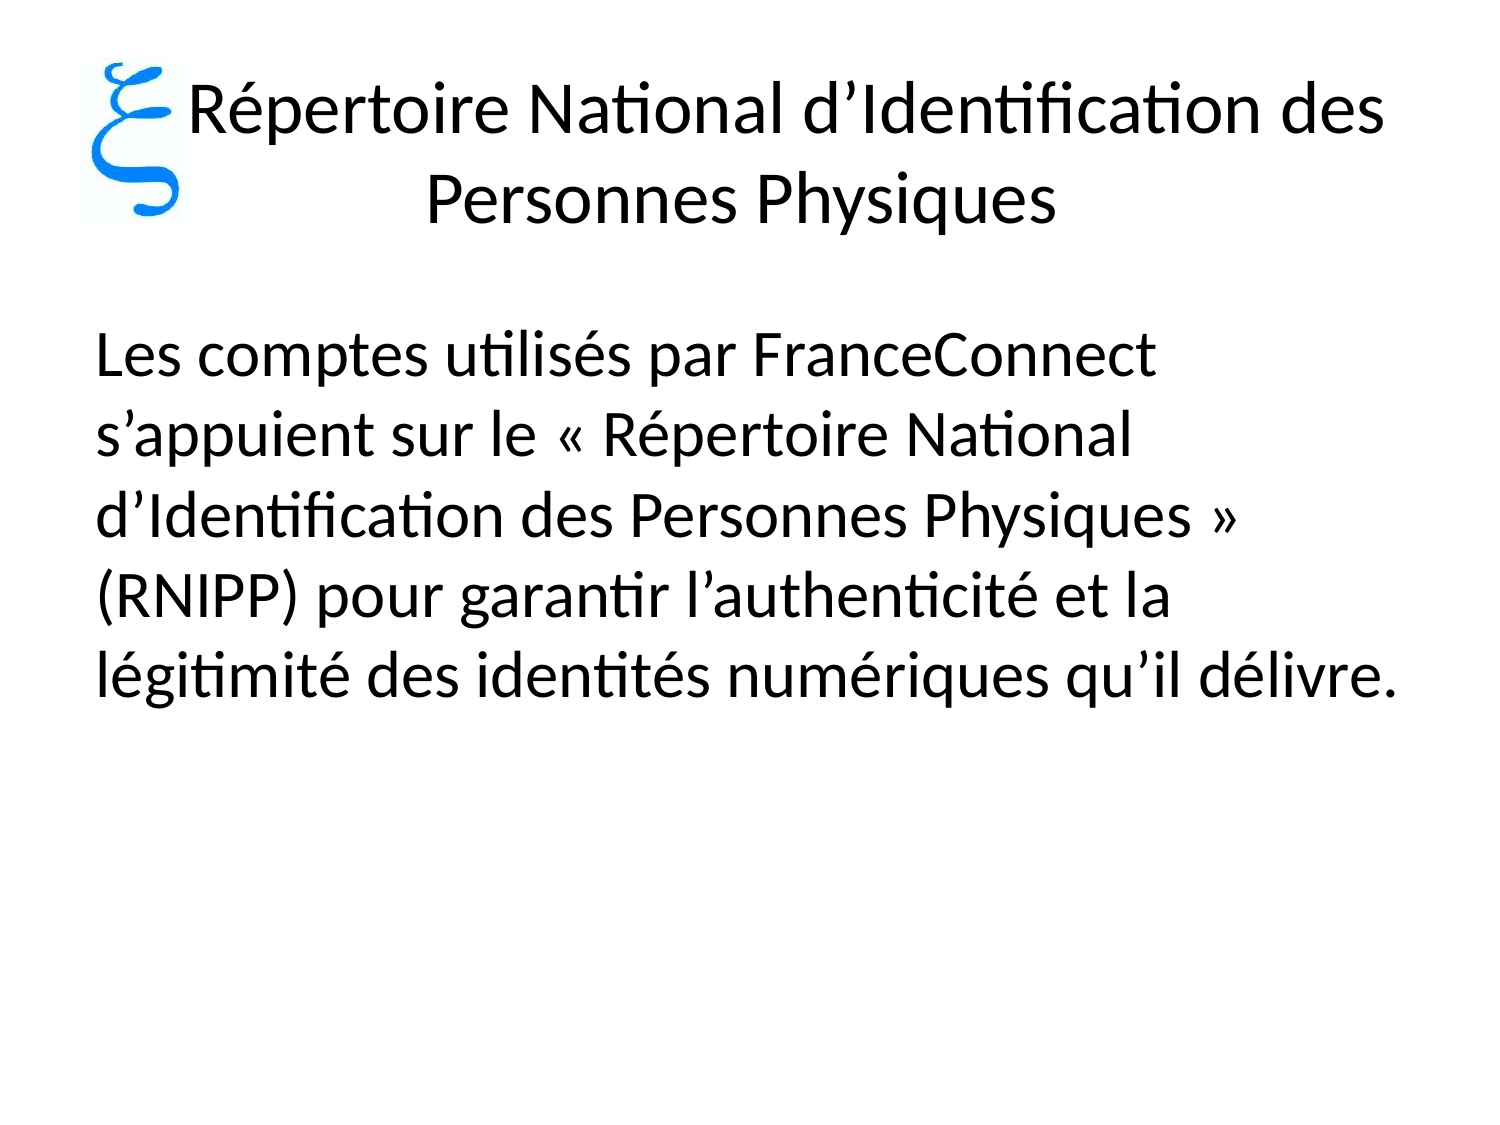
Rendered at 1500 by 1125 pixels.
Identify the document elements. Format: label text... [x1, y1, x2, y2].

title Répertoire National d’Identification des Personnes Physiques [75, 19, 1426, 279]
picture [80, 58, 189, 223]
list Les comptes utilisés par FranceConnect s’appuient sur le « Répertoire National d’Identification des Personnes Physiques » (RNIPP) pour garantir l’authenticité et la légitimité des identités numériques qu’il délivre. [80, 302, 1431, 1047]
